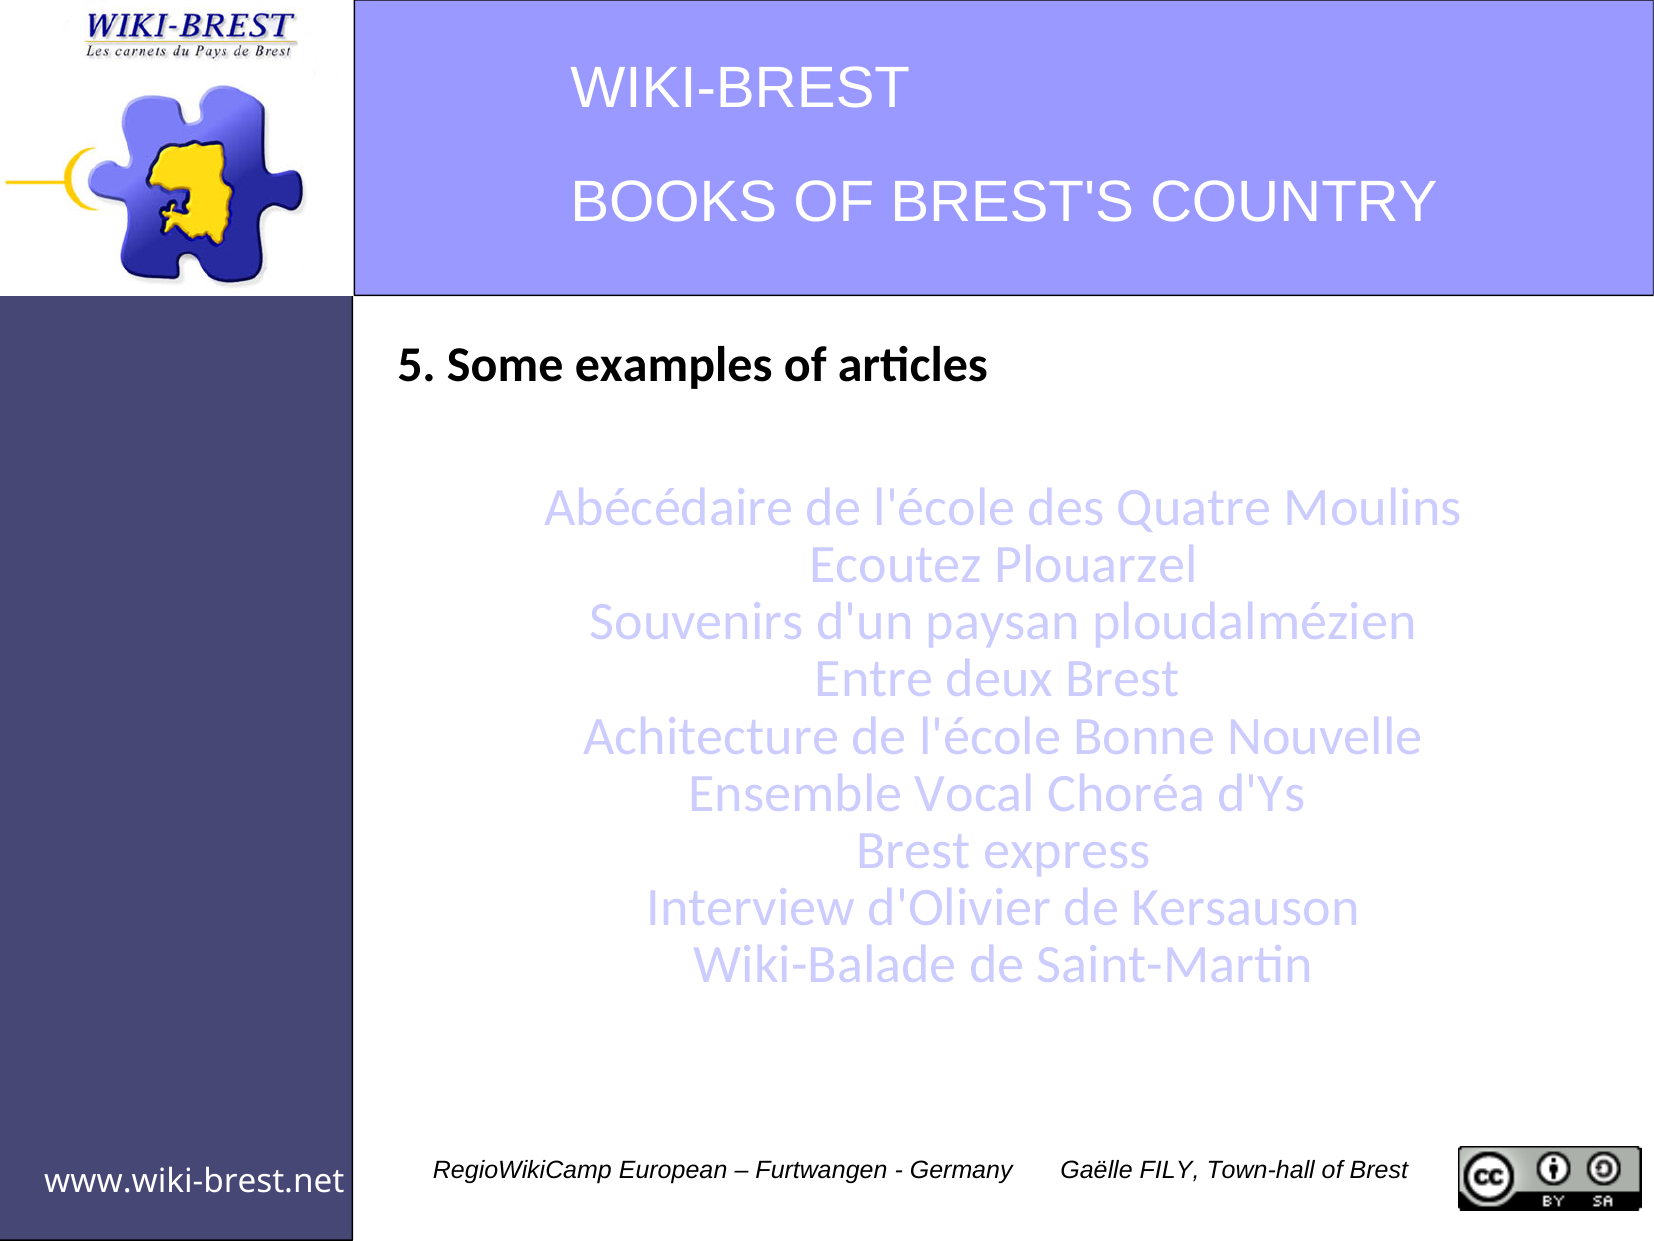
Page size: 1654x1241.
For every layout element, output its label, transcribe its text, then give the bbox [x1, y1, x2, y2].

text_box 5. Some examples of articles [382, 332, 1625, 414]
picture [0, 0, 353, 296]
text_box Abécédaire de l'école des Quatre Moulins Ecoutez Plouarzel Souvenirs d'un paysan ploudalmézien Entre deux Brest Achitecture de l'école Bonne Nouvelle Ensemble Vocal Choréa d'Ys Brest express Interview d'Olivier de Kersauson Wiki-Balade de Saint-Martin [383, 472, 1624, 1015]
picture [1458, 1146, 1642, 1211]
